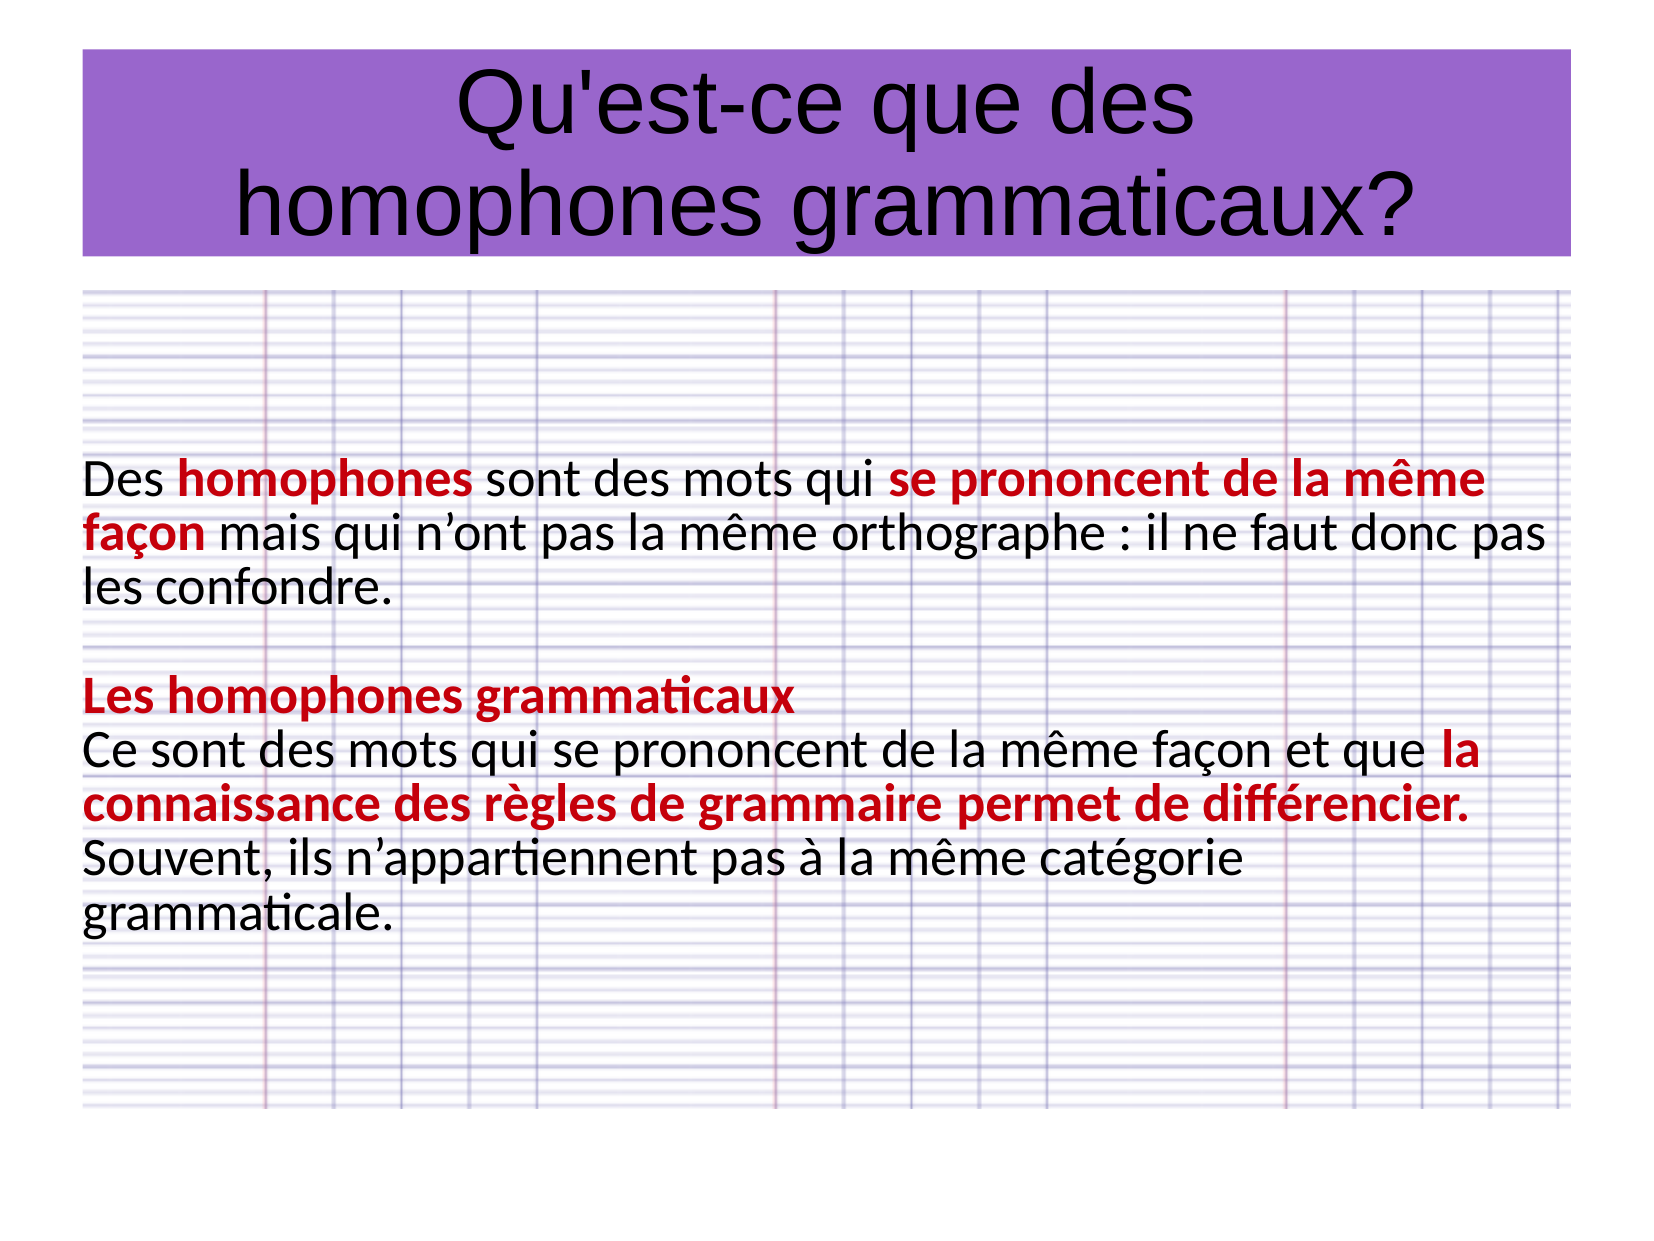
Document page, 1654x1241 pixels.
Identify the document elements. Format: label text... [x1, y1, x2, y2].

subtitle Des homophones sont des mots qui se prononcent de la même façon mais qui n’ont pas la même orthographe : il ne faut donc pas les confondre. Les homophones grammaticaux Ce sont des mots qui se prononcent de la même façon et que la connaissance des règles de grammaire permet de différencier. Souvent, ils n’appartiennent pas à la même catégorie grammaticale. [82, 290, 1571, 1109]
title Qu'est-ce que des homophones grammaticaux? [82, 49, 1571, 257]
